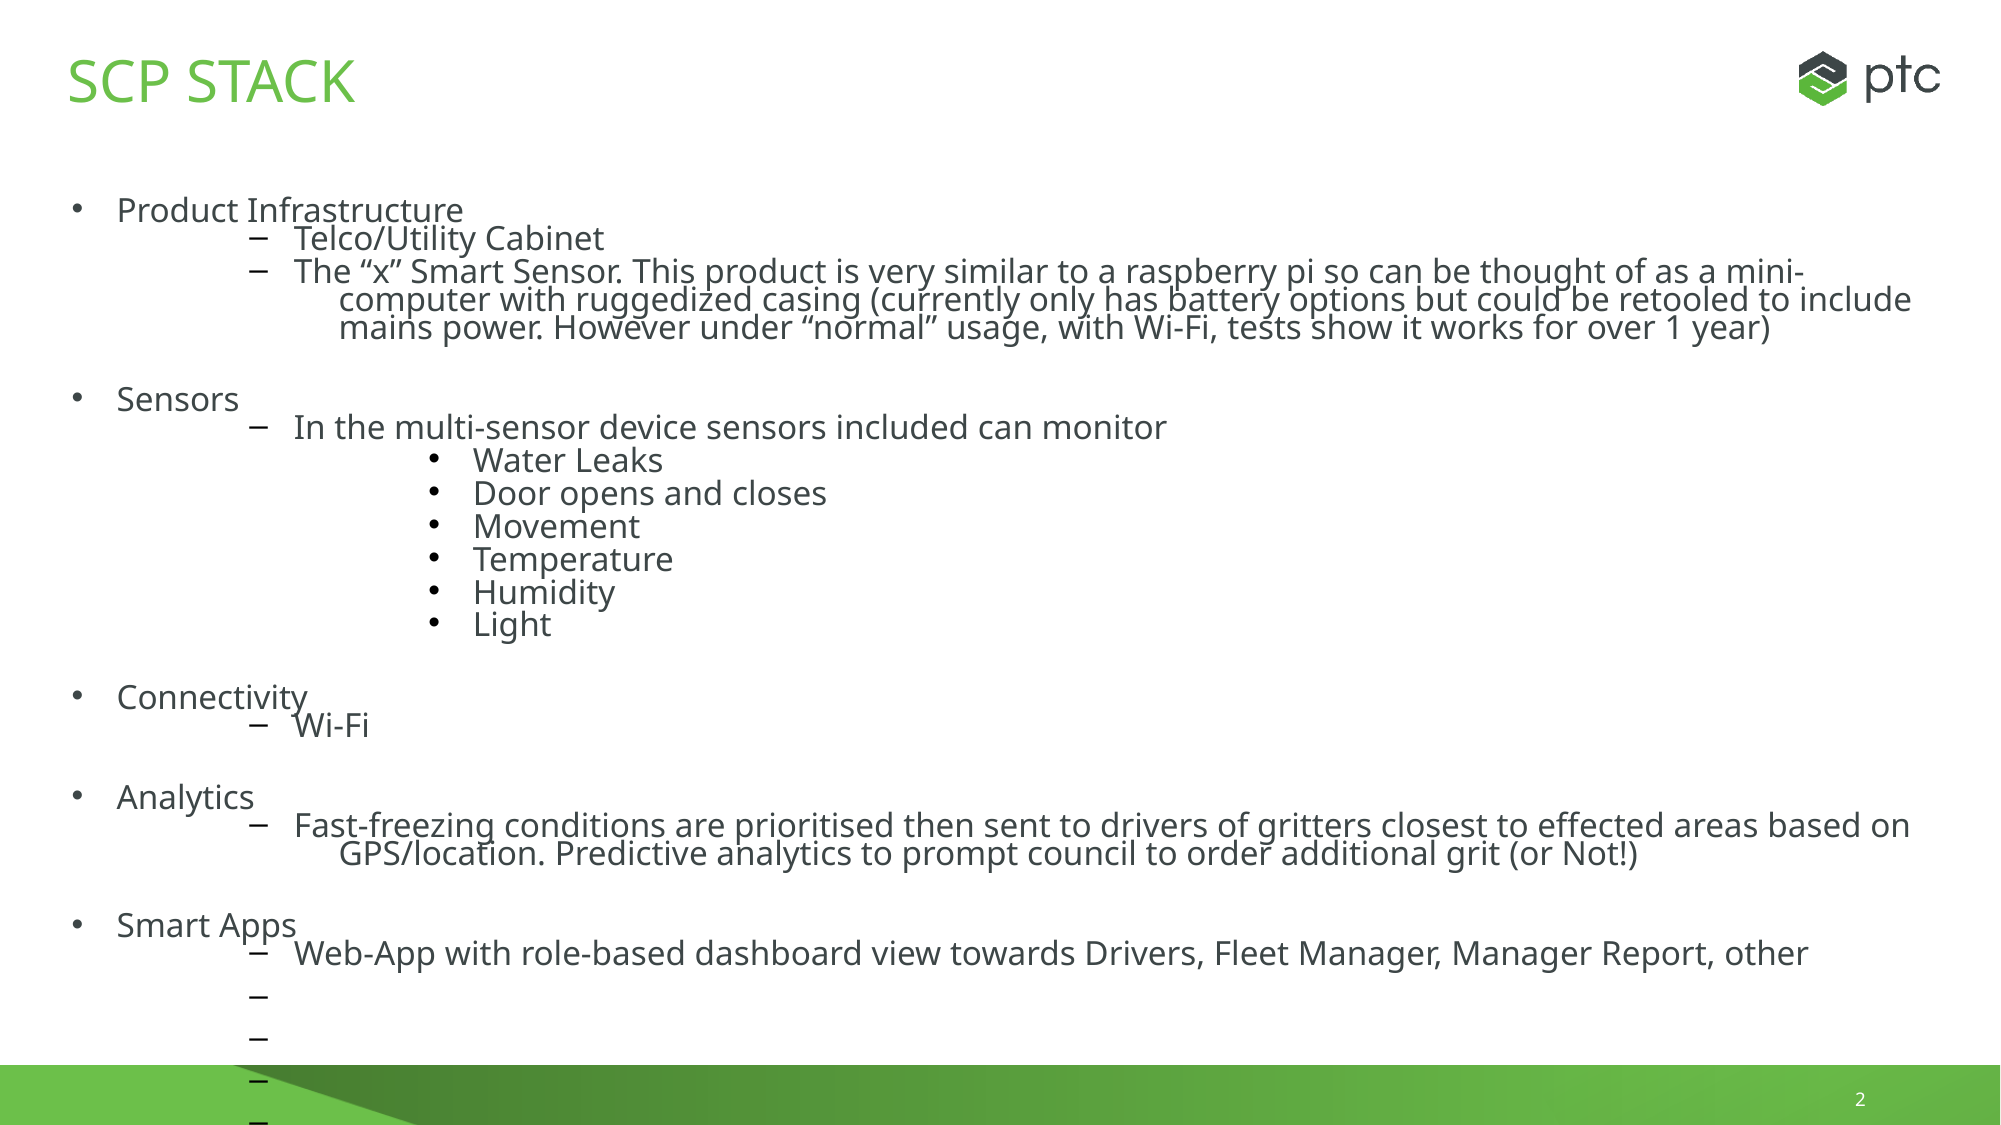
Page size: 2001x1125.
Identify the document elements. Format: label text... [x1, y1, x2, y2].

list Product Infrastructure Telco/Utility Cabinet The “x” Smart Sensor. This product is very similar to a raspberry pi so can be thought of as a mini-computer with ruggedized casing (currently only has battery options but could be retooled to include mains power. However under “normal” usage, with Wi-Fi, tests show it works for over 1 year) Sensors In the multi-sensor device sensors included can monitor Water Leaks Door opens and closes Movement Temperature Humidity Light Connectivity Wi-Fi Analytics Fast-freezing conditions are prioritised then sent to drivers of gritters closest to effected areas based on GPS/location. Predictive analytics to prompt council to order additional grit (or Not!) Smart Apps Web-App with role-based dashboard view towards Drivers, Fleet Manager, Manager Report, other [71, 200, 1954, 1014]
title SCP Stack [67, 56, 1751, 114]
